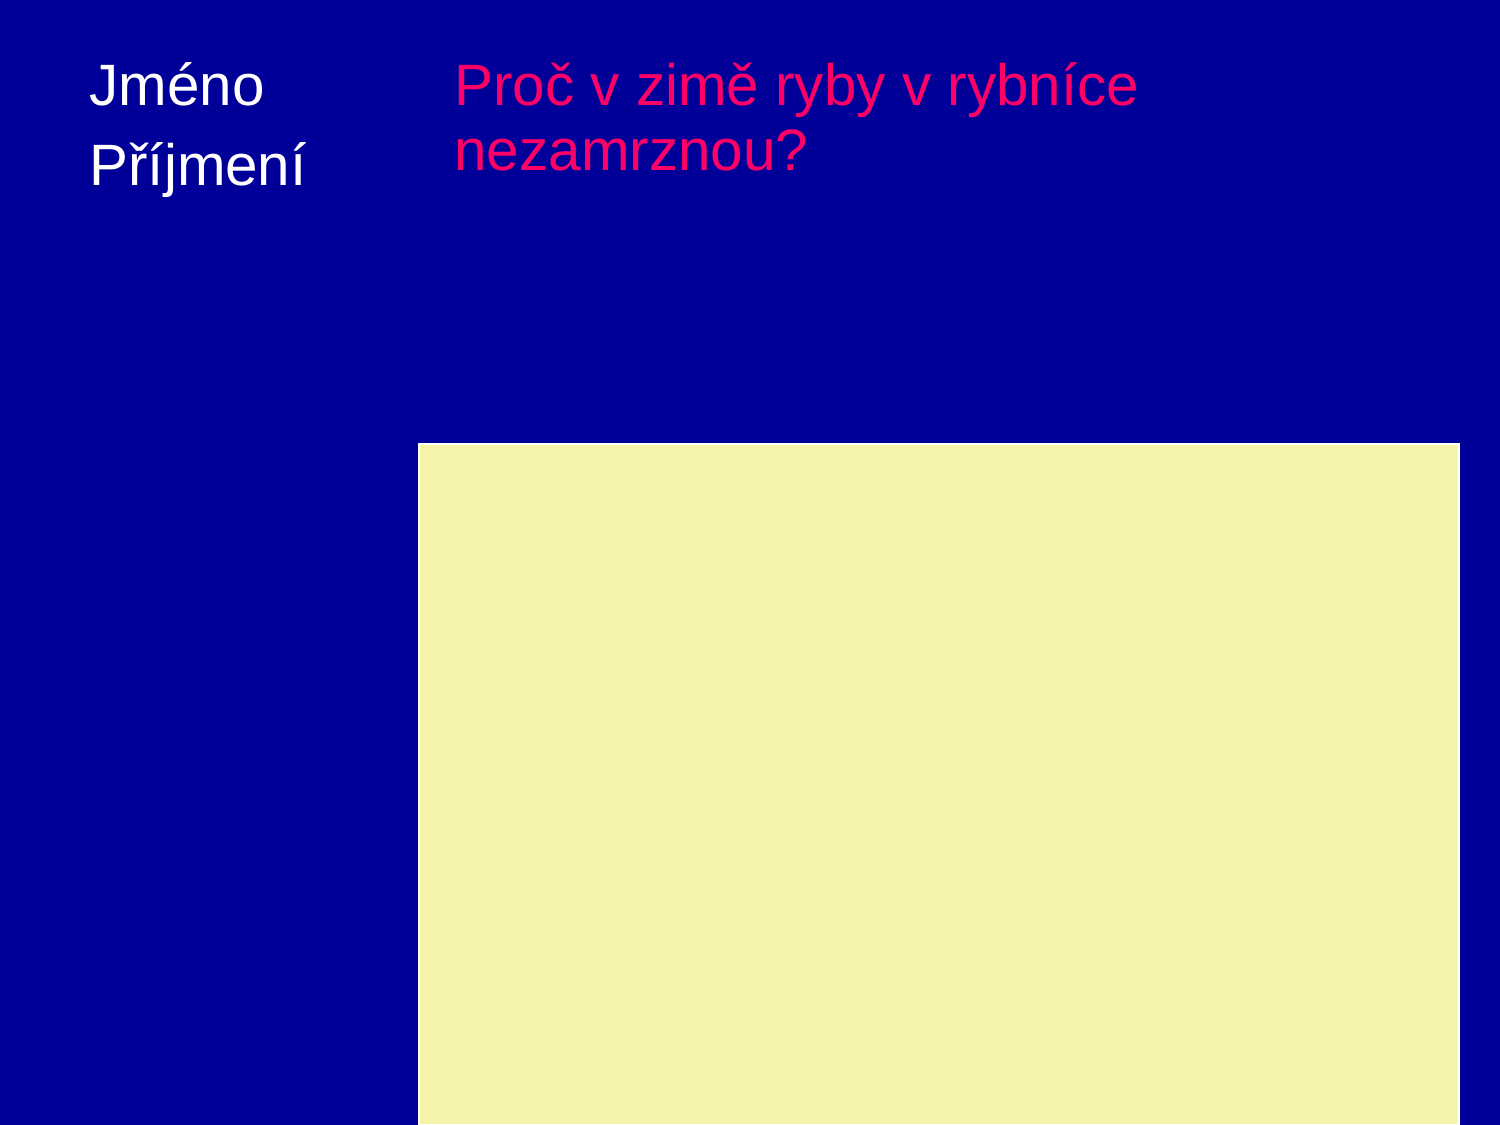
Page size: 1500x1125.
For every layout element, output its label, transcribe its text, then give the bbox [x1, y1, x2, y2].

text_box Jméno Příjmení [75, 45, 440, 525]
text_box [419, 444, 1459, 1125]
text_box Proč v zimě ryby v rybníce nezamrznou? [440, 45, 1459, 444]
